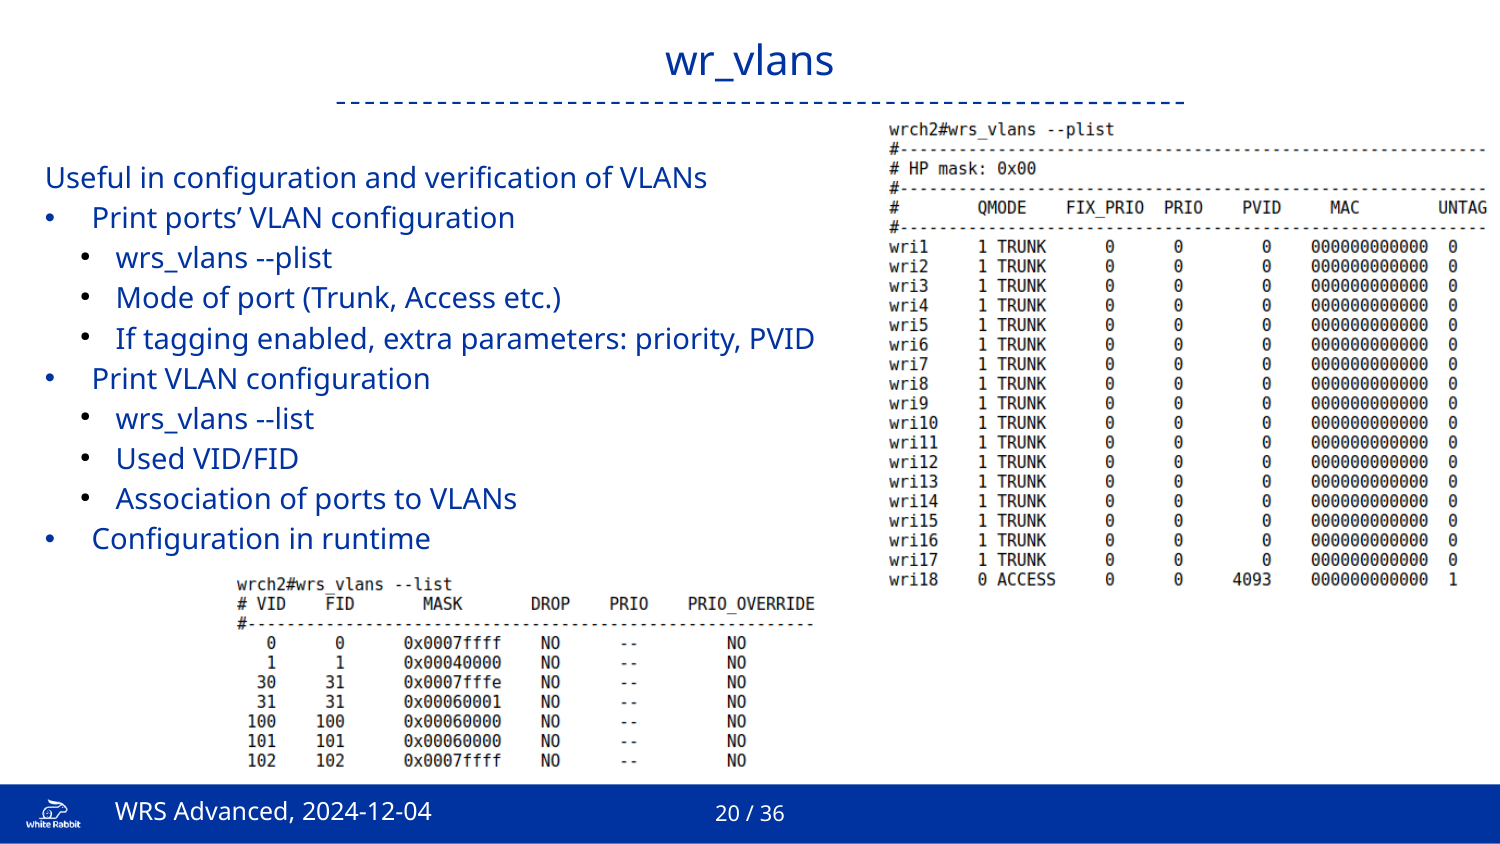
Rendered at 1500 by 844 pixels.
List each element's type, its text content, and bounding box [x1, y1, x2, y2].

title wr_vlans [0, 0, 1500, 117]
text_box Useful in configuration and verification of VLANs Print ports’ VLAN configuration wrs_vlans --plist Mode of port (Trunk, Access etc.) If tagging enabled, extra parameters: priority, PVID Print VLAN configuration wrs_vlans --list Used VID/FID Association of ports to VLANs Configuration in runtime [29, 146, 988, 604]
picture [885, 118, 1496, 591]
picture [236, 574, 827, 768]
slide_number <number> / 36 [0, 791, 1500, 837]
